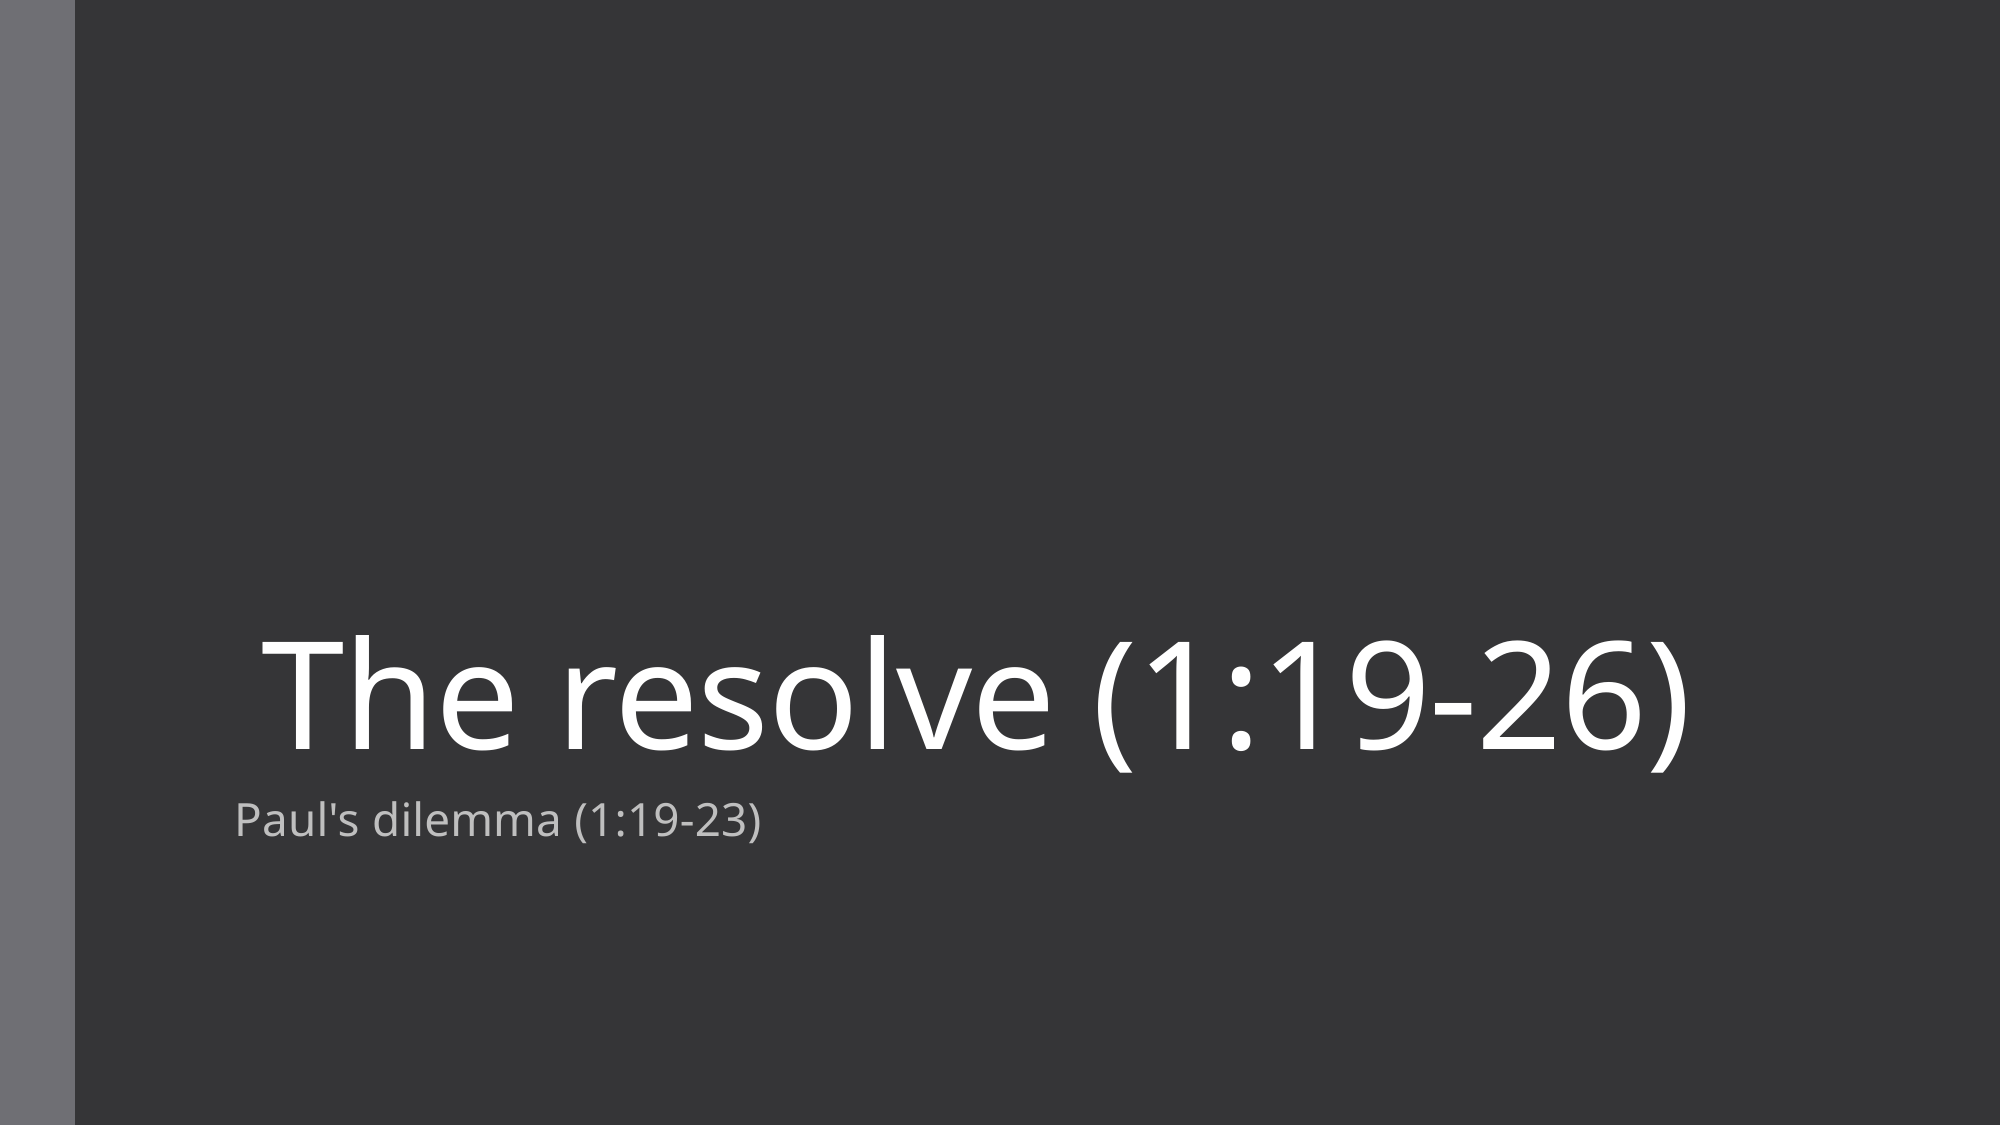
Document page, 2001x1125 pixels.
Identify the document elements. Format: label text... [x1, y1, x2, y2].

subtitle Paul's dilemma (1:19-23) [206, 787, 1752, 1066]
title The resolve (1:19-26) [206, 124, 1752, 787]
